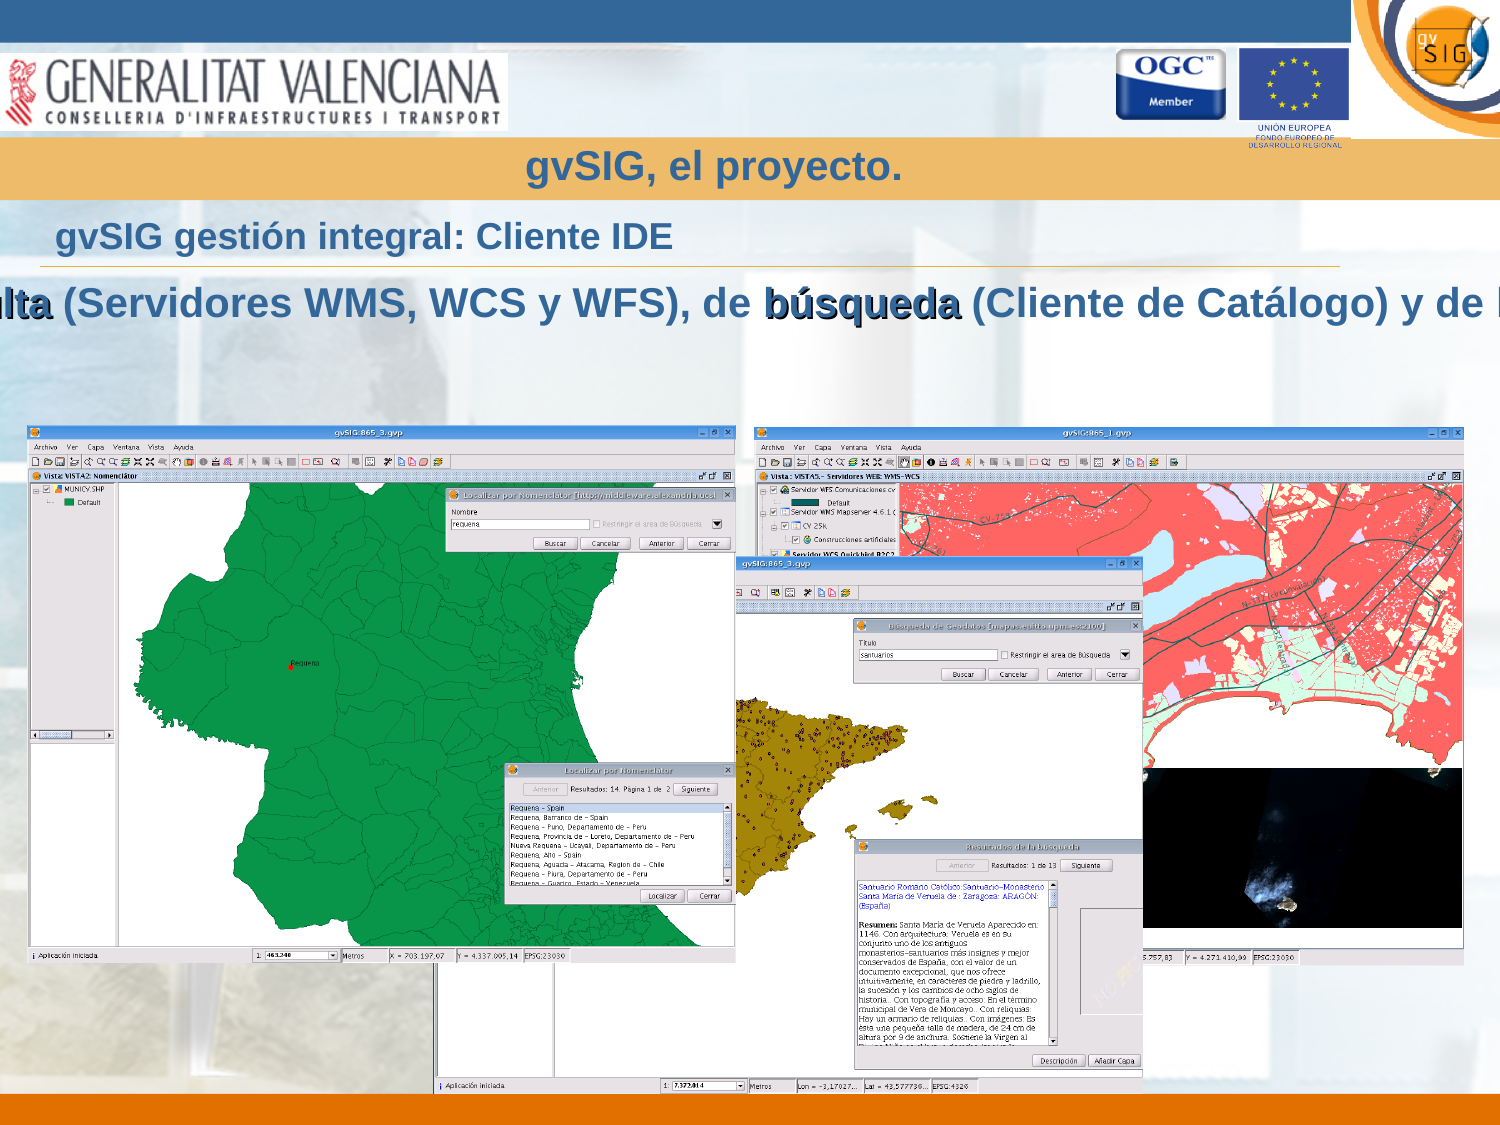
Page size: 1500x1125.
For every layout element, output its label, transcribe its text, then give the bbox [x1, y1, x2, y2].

picture [0, 53, 508, 131]
picture [1116, 49, 1226, 120]
text_box Servicios de visualización y consulta (Servidores WMS, WCS y WFS), de búsqueda (Cliente de Catálogo) y de localización (Cliente de Nomenclátor) [0, 274, 1500, 334]
text_box gvSIG, el proyecto. [0, 137, 1429, 207]
picture [1237, 0, 1500, 139]
picture [27, 425, 1464, 1094]
text_box gvSIG gestión integral: Cliente IDE [40, 210, 691, 274]
